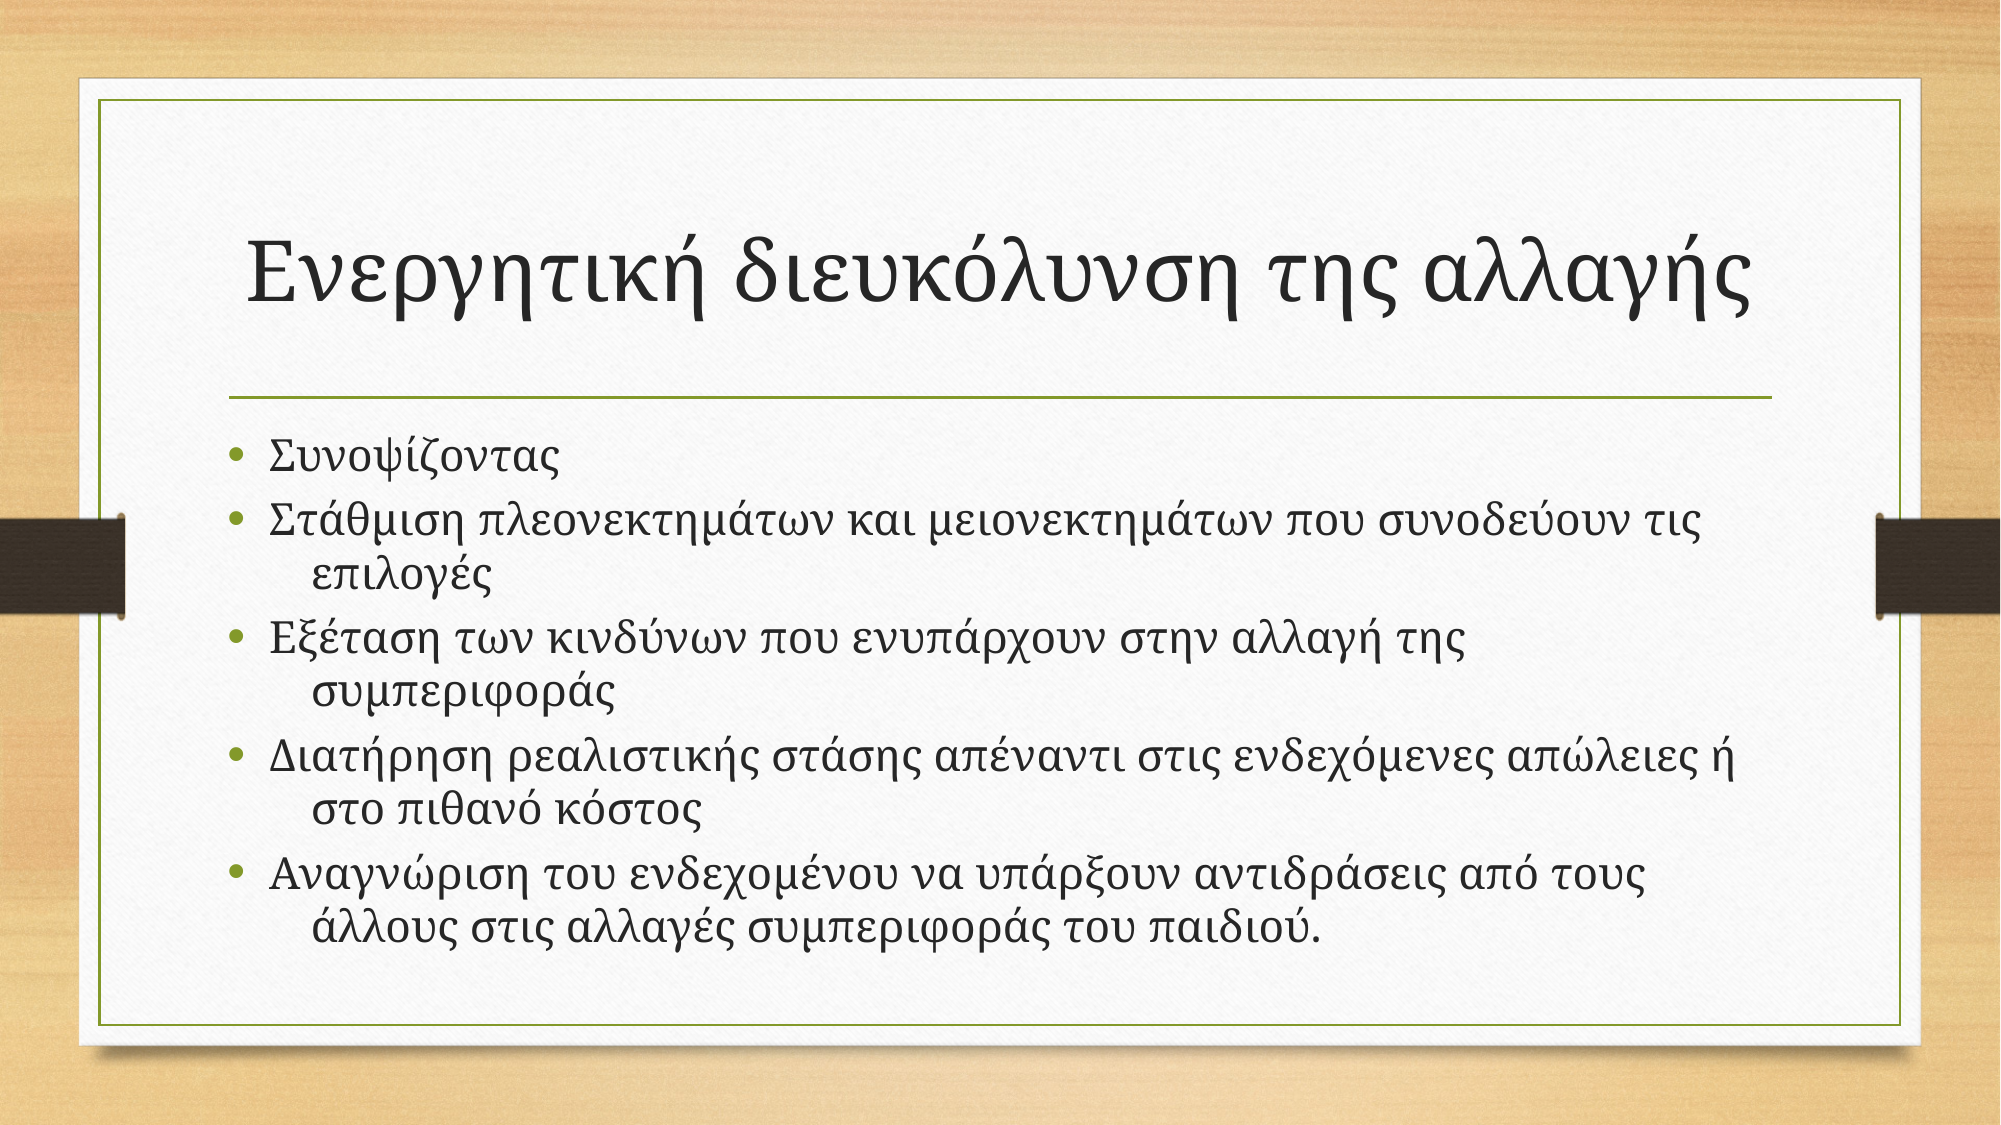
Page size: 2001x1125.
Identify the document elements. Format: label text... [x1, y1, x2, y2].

title Ενεργητική διευκόλυνση της αλλαγής [212, 161, 1788, 376]
list Συνοψίζοντας Στάθμιση πλεονεκτημάτων και μειονεκτημάτων που συνοδεύουν τις επιλογές Εξέταση των κινδύνων που ενυπάρχουν στην αλλαγή της συμπεριφοράς Διατήρηση ρεαλιστικής στάσης απέναντι στις ενδεχόμενες απώλειες ή στο πιθανό κόστος Αναγνώριση του ενδεχομένου να υπάρξουν αντιδράσεις από τους άλλους στις αλλαγές συμπεριφοράς του παιδιού. [212, 419, 1788, 964]
